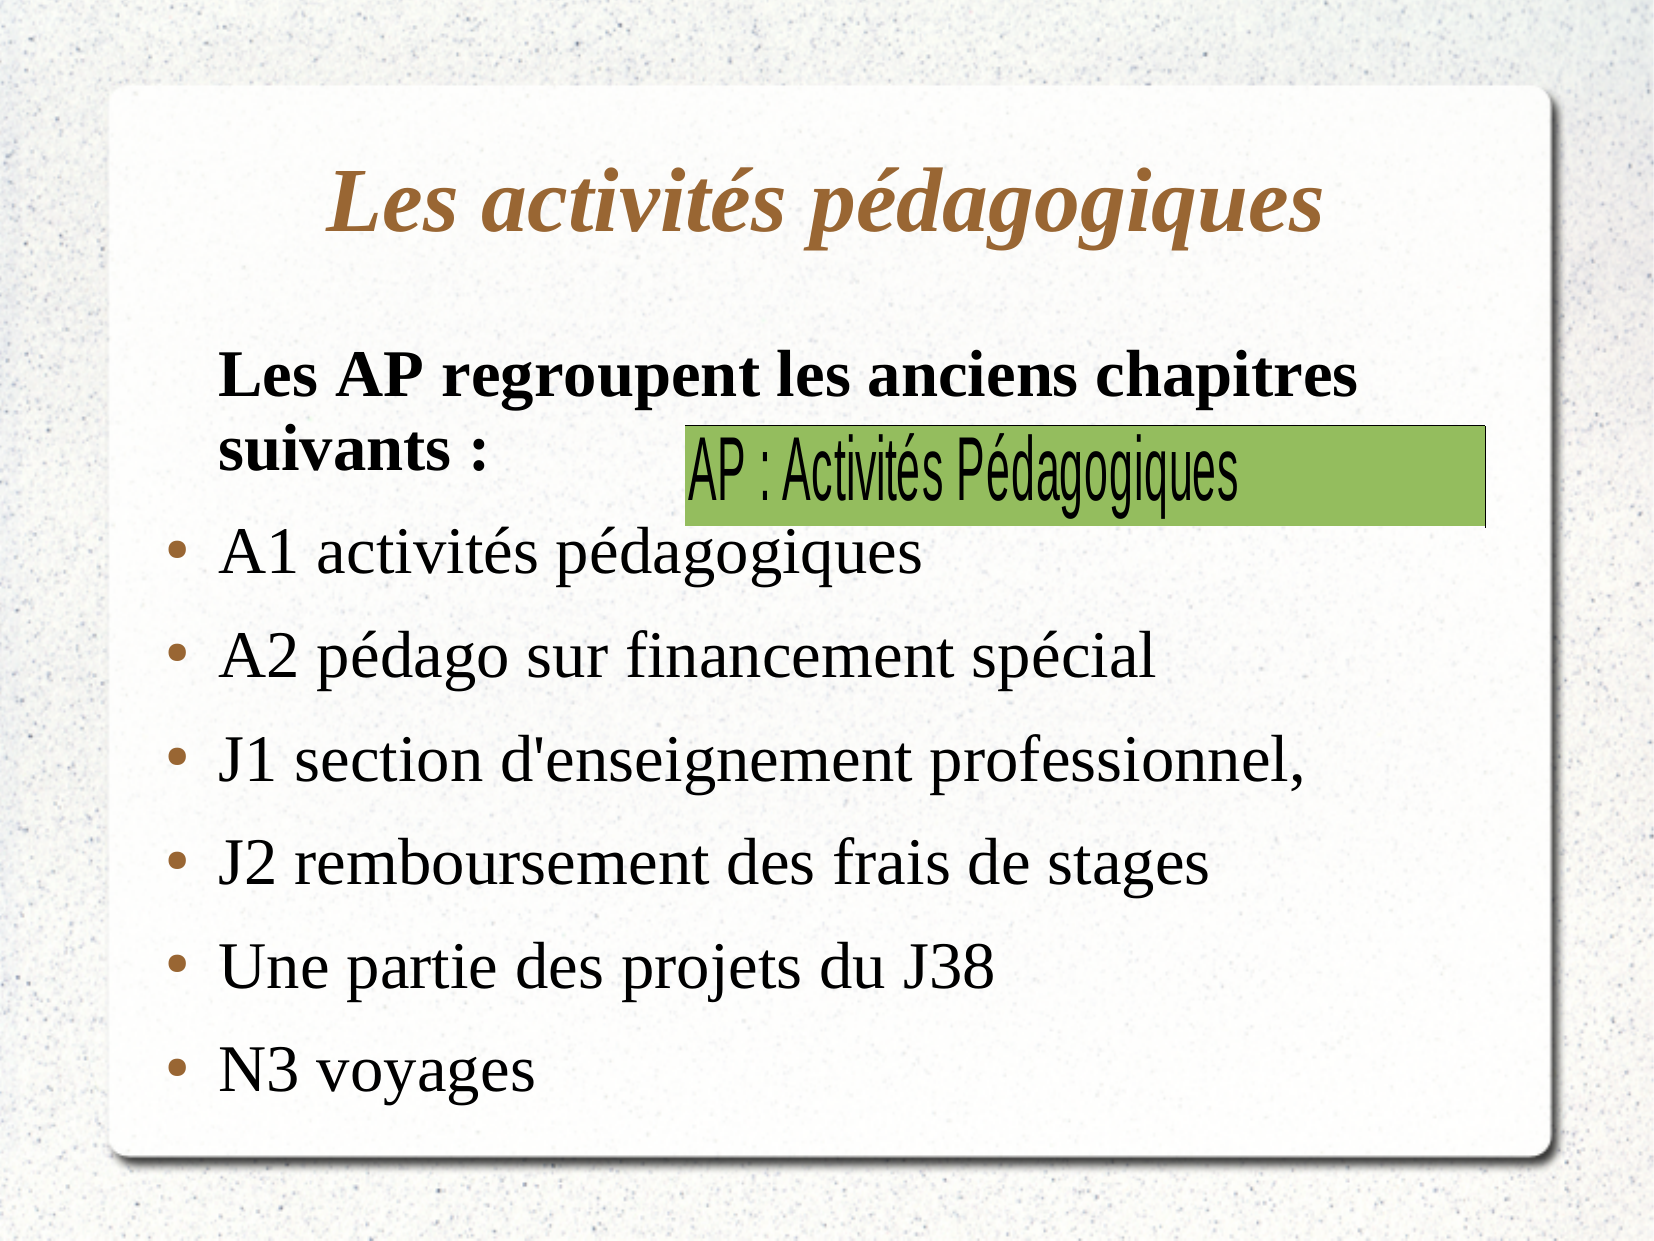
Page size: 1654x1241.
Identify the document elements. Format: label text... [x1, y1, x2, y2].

title Les activités pédagogiques [118, 96, 1536, 304]
chart [685, 425, 1489, 532]
list Les AP regroupent les anciens chapitres suivants : A1 activités pédagogiques A2 pédago sur financement spécial J1 section d'enseignement professionnel, J2 remboursement des frais de stages Une partie des projets du J38 N3 voyages [147, 336, 1506, 1107]
picture [0, 0, 1654, 1241]
